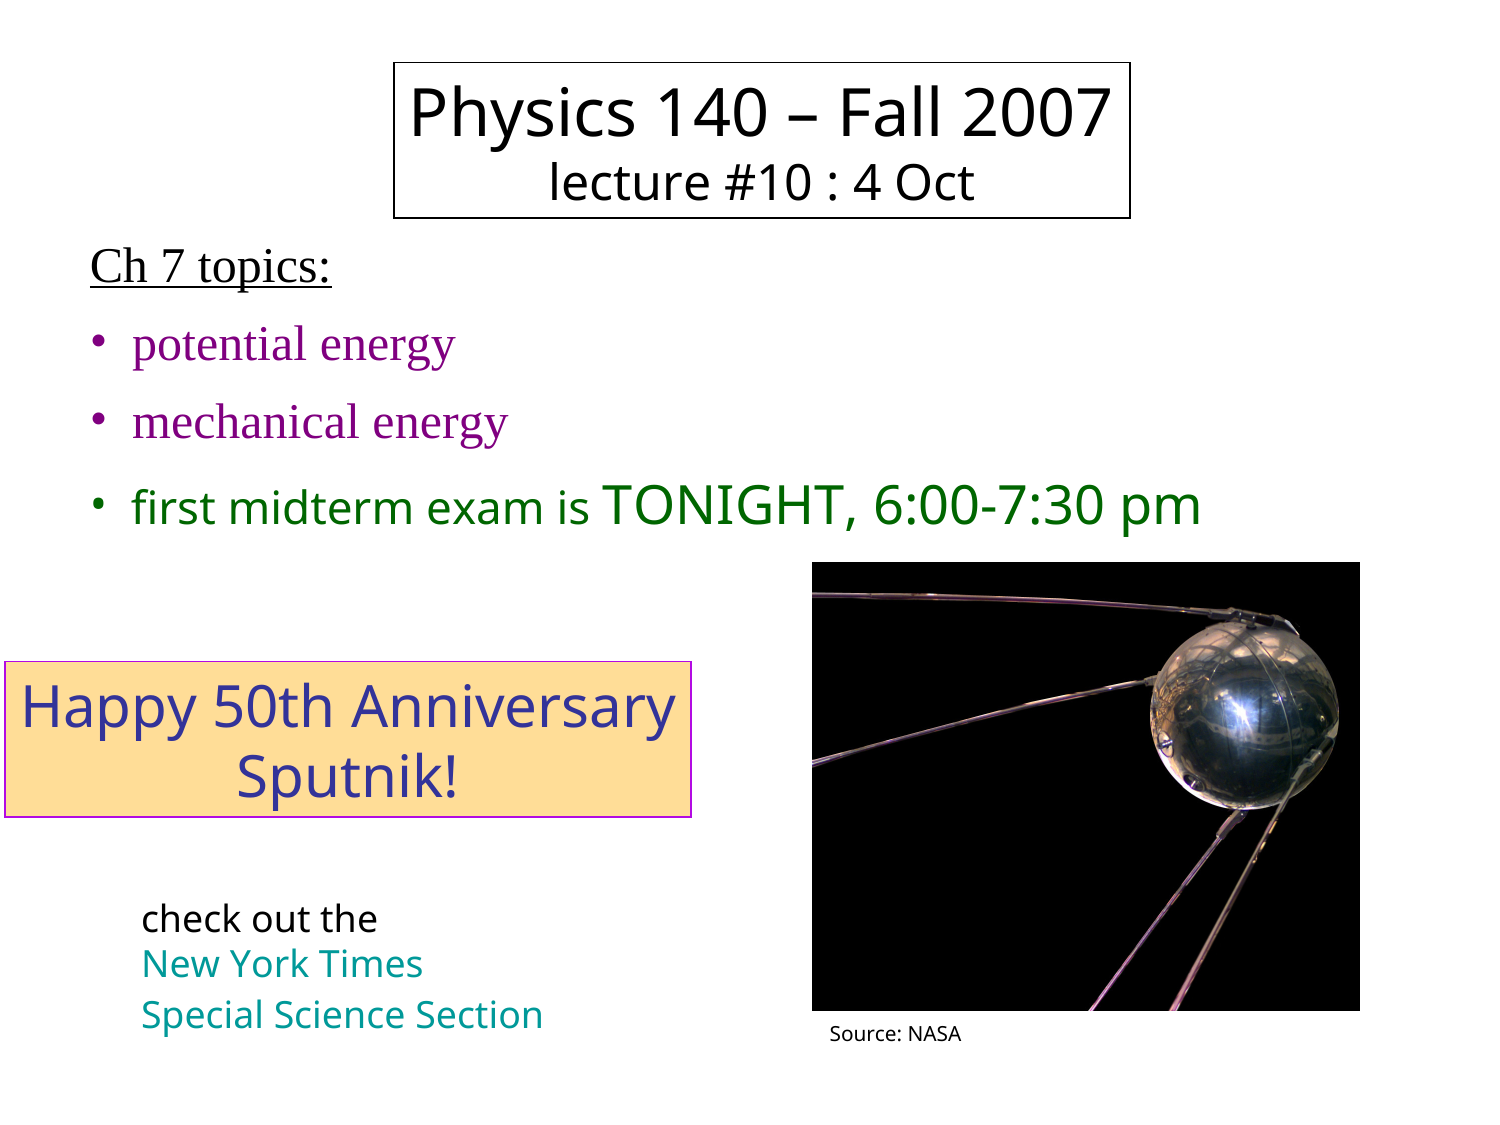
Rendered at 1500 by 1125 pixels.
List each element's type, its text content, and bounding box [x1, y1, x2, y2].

picture [812, 562, 1360, 1011]
text_box Happy 50th Anniversary Sputnik! [5, 661, 692, 817]
text_box Source: NASA [814, 1012, 977, 1053]
text_box Ch 7 topics: potential energy mechanical energy [75, 224, 1426, 457]
text_box Physics 140 – Fall 2007 lecture #10 : 4 Oct [394, 62, 1130, 218]
text_box check out the New York Times Special Science Section [126, 887, 567, 1050]
text_box first midterm exam is TONIGHT, 6:00-7:30 pm [75, 462, 1426, 543]
